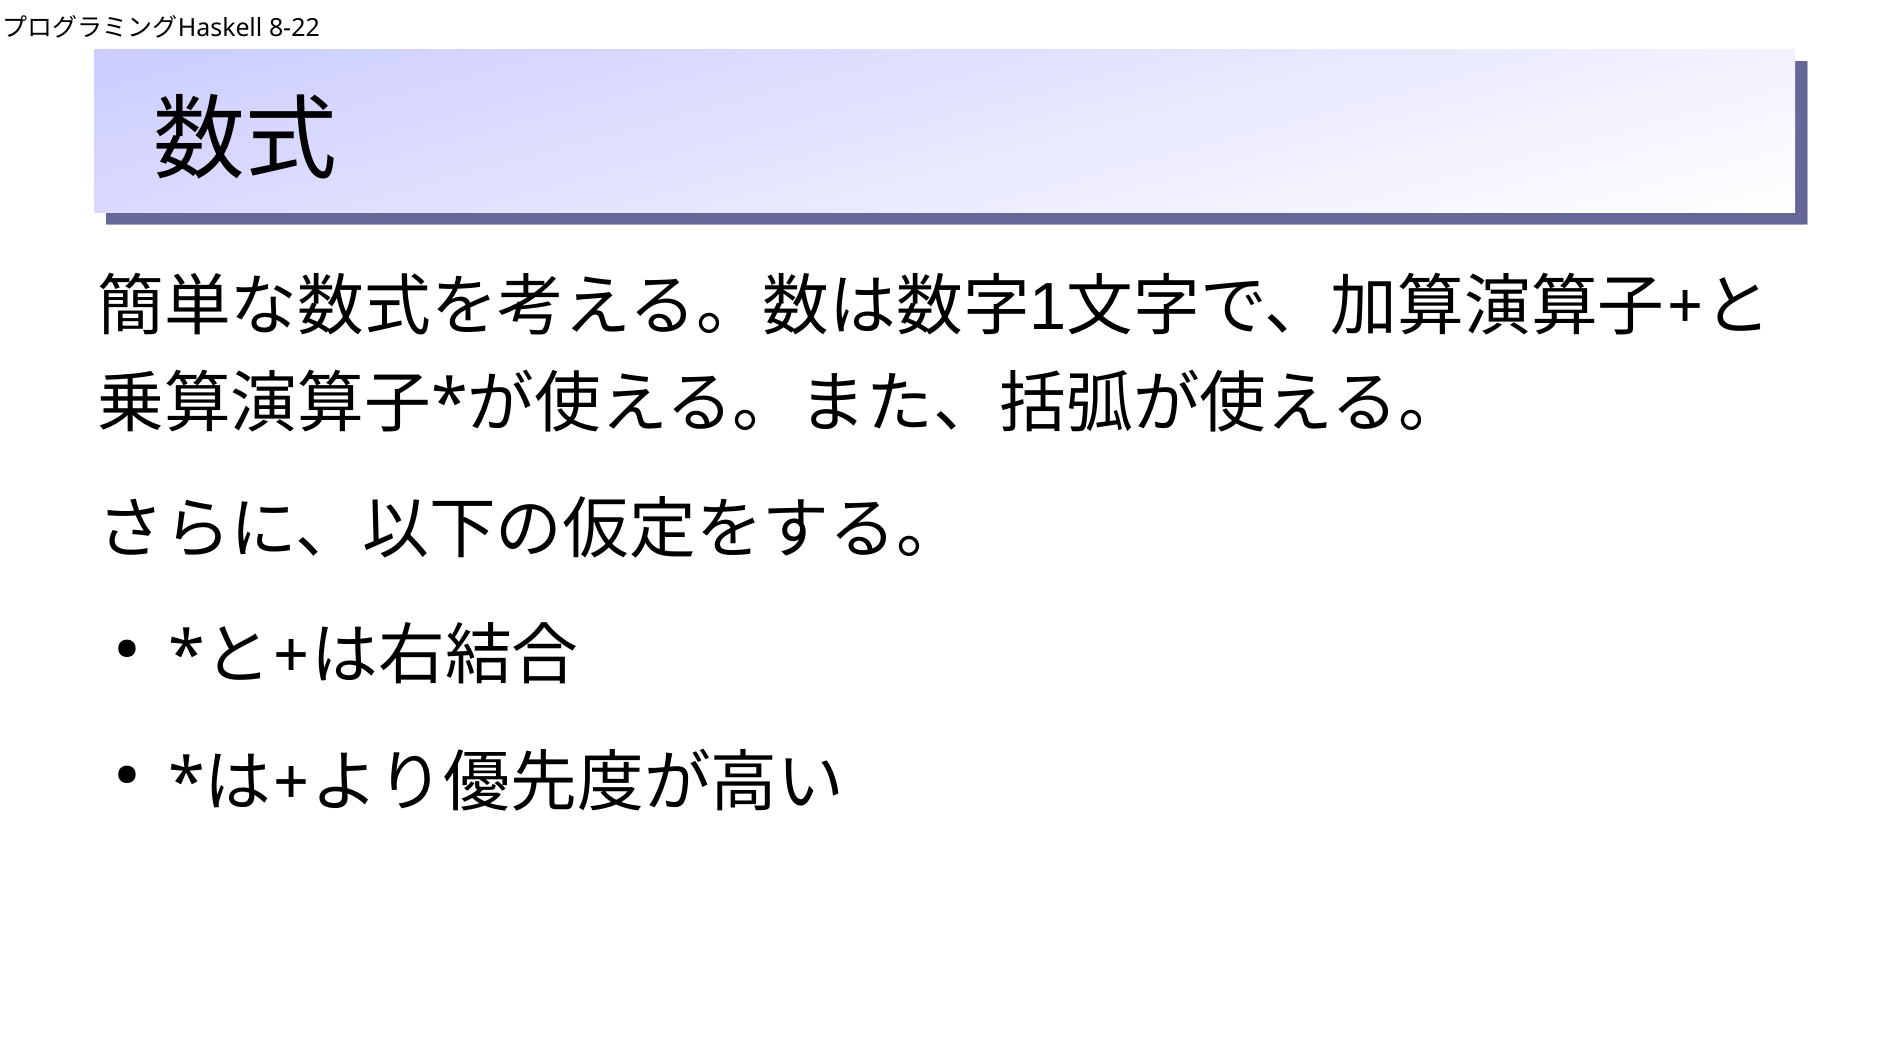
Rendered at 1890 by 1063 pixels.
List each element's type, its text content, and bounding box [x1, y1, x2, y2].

list 簡単な数式を考える。数は数字1文字で、加算演算子+と乗算演算子*が使える。また、括弧が使える。 さらに、以下の仮定をする。 *と+は右結合 *は+より優先度が高い [94, 248, 1796, 712]
title 数式 [94, 49, 1796, 213]
